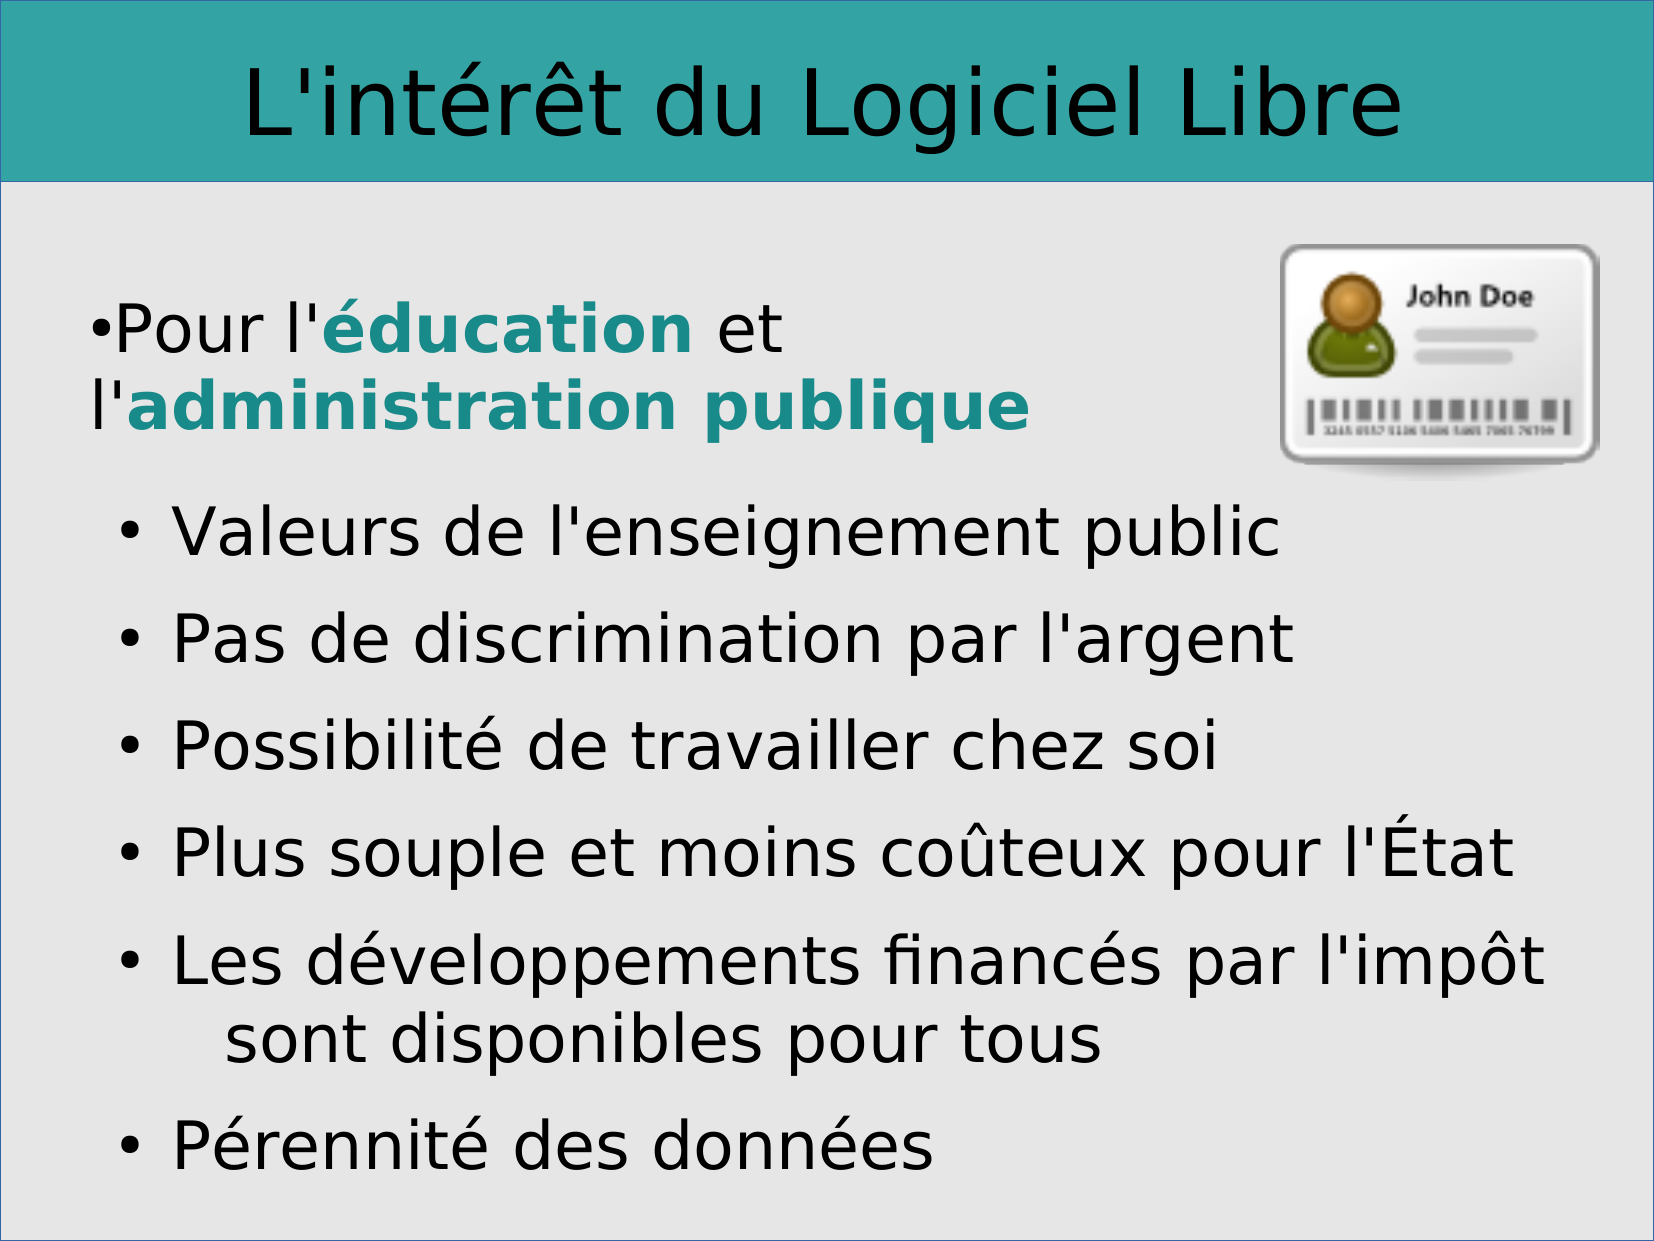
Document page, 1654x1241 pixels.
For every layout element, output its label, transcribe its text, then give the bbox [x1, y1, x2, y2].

title L'intérêt du Logiciel Libre [80, 0, 1569, 208]
picture [1280, 244, 1600, 481]
list Pour l'éducation et l'administration publique Valeurs de l'enseignement public Pas de discrimination par l'argent Possibilité de travailler chez soi Plus souple et moins coûteux pour l'État Les développements financés par l'impôt sont disponibles pour tous Pérennité des données [82, 290, 1627, 1186]
